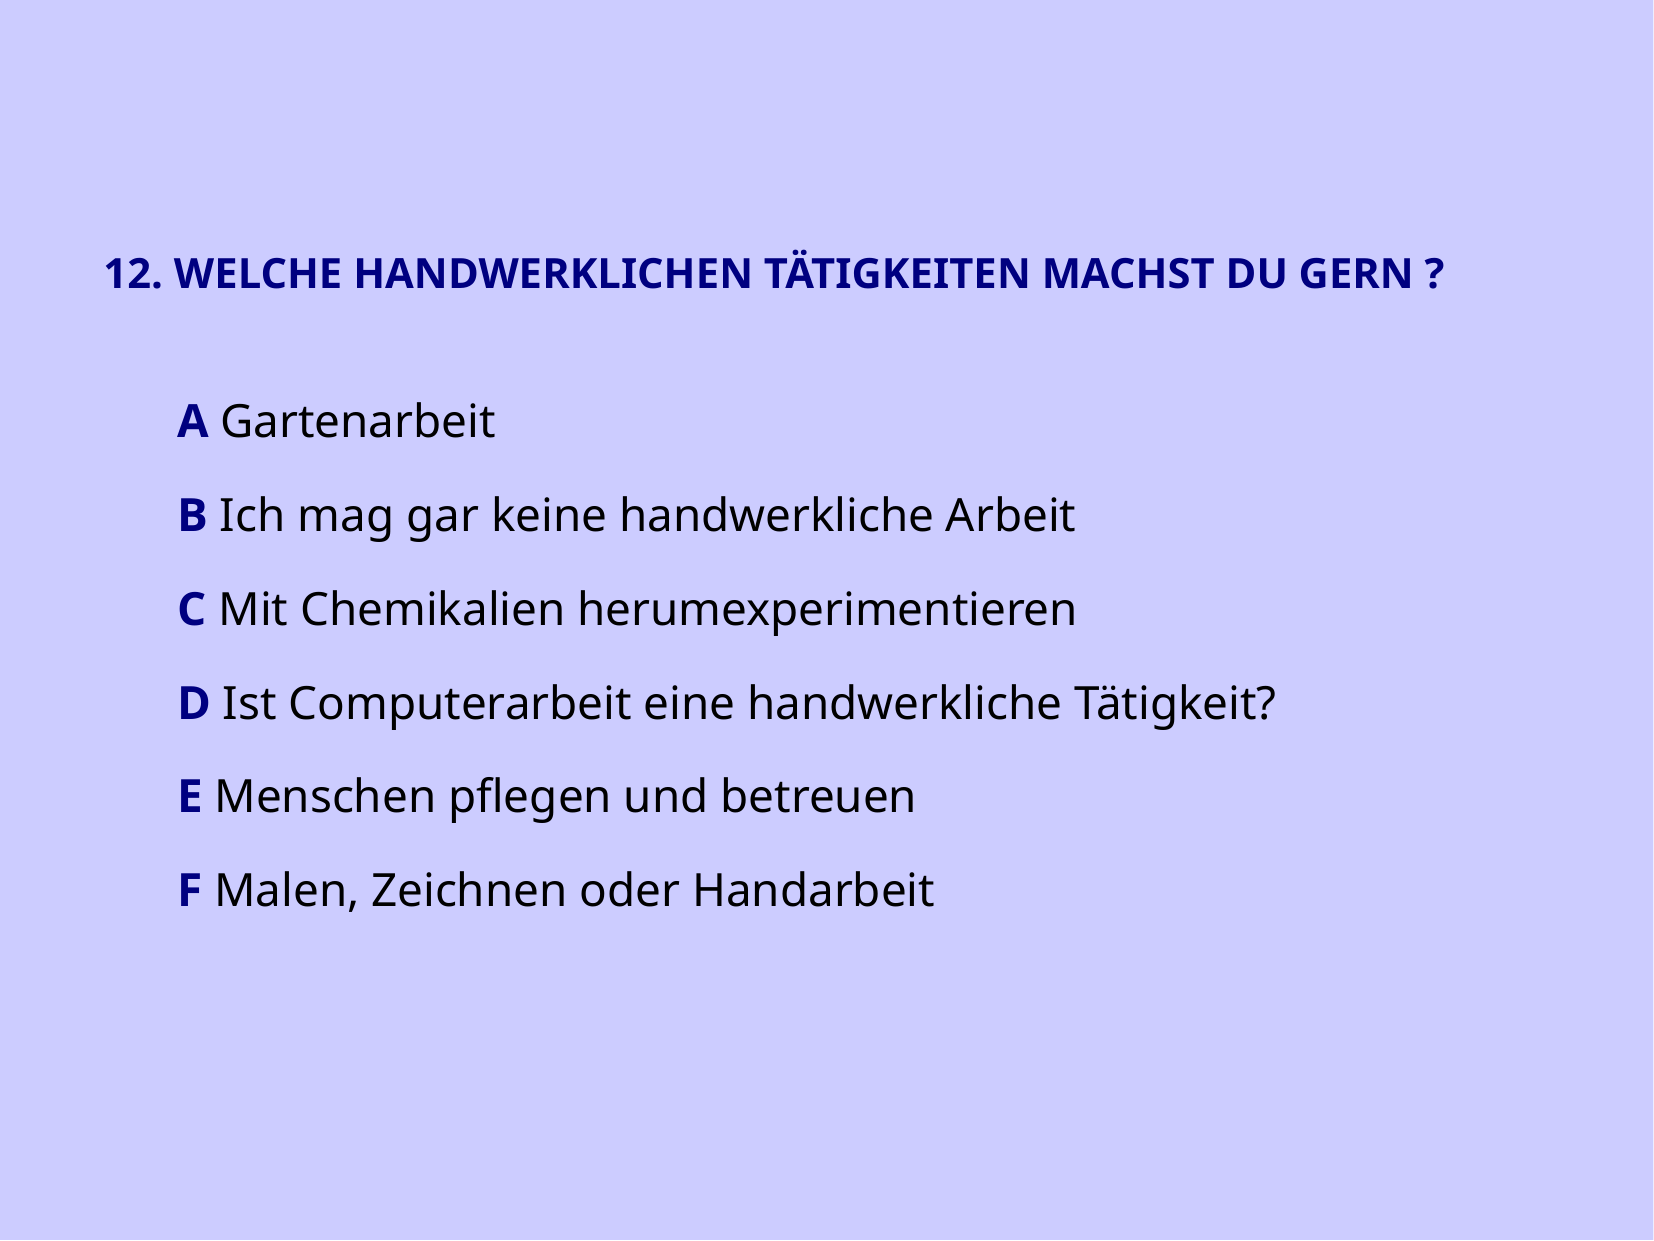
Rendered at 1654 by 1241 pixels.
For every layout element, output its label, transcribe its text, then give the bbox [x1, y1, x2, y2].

text_box 12. WELCHE HANDWERKLICHEN TÄTIGKEITEN MACHST DU GERN ? A Gartenarbeit B Ich mag gar keine handwerkliche Arbeit C Mit Chemikalien herumexperimentieren D Ist Computerarbeit eine handwerkliche Tätigkeit? E Menschen pflegen und betreuen F Malen, Zeichnen oder Handarbeit [88, 236, 1588, 942]
